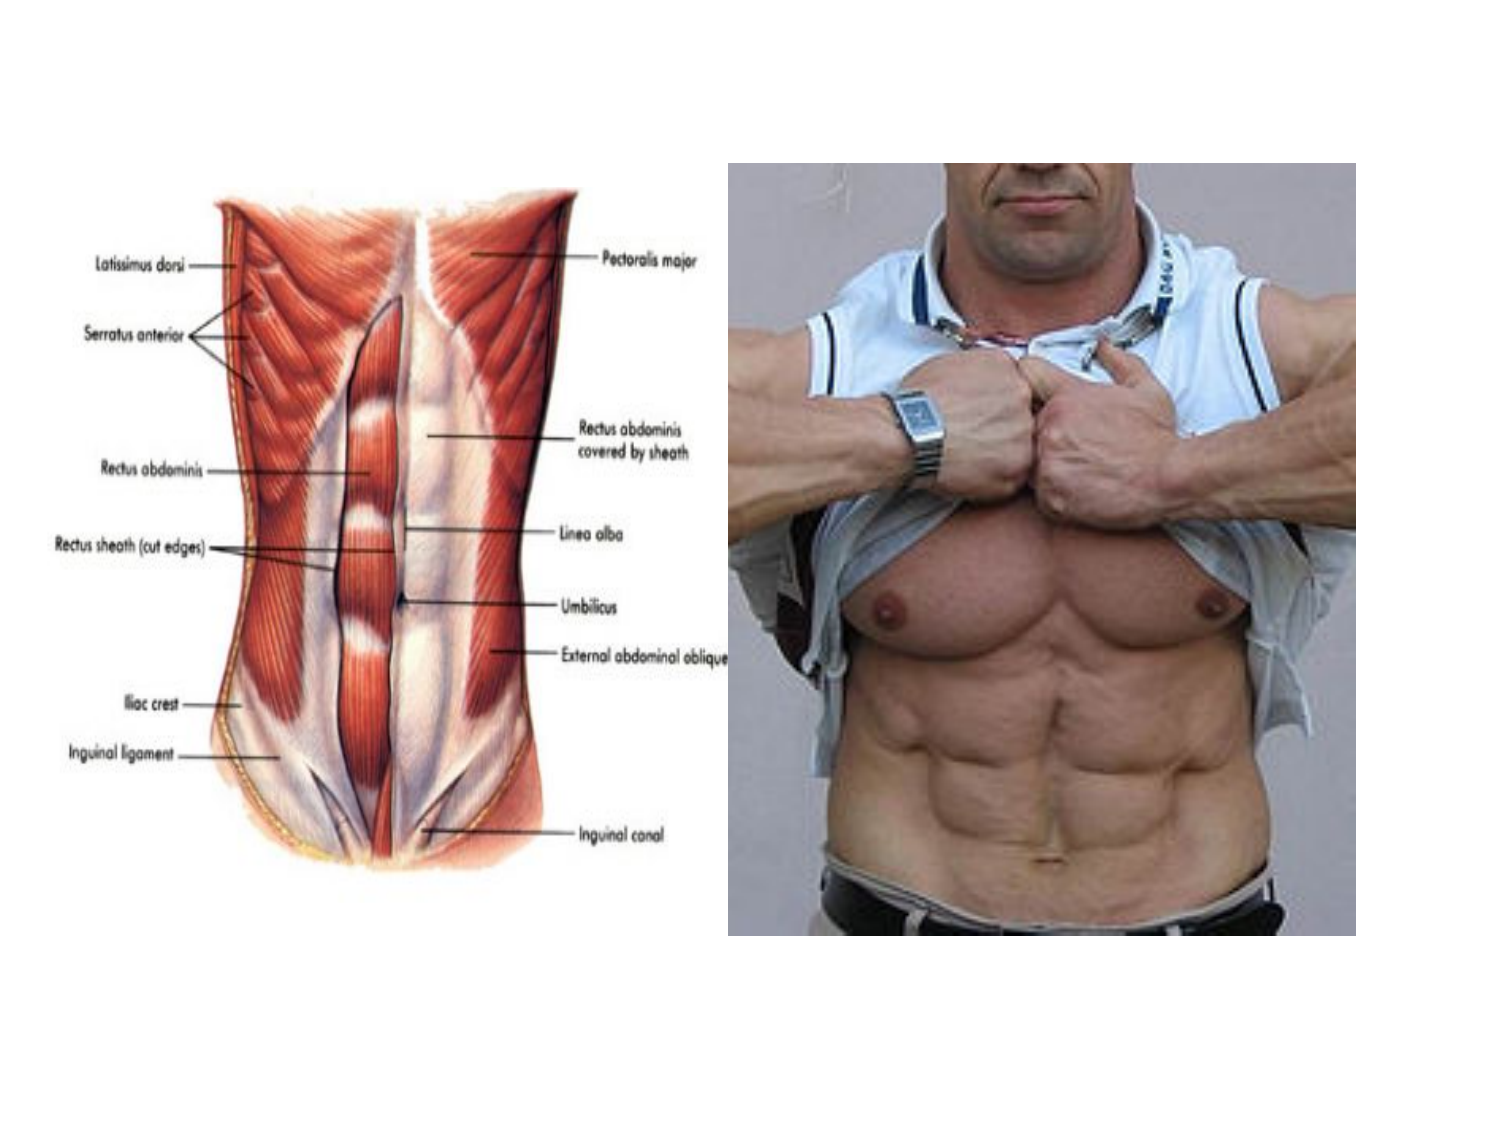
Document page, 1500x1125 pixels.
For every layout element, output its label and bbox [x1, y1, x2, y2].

picture [35, 163, 1356, 936]
